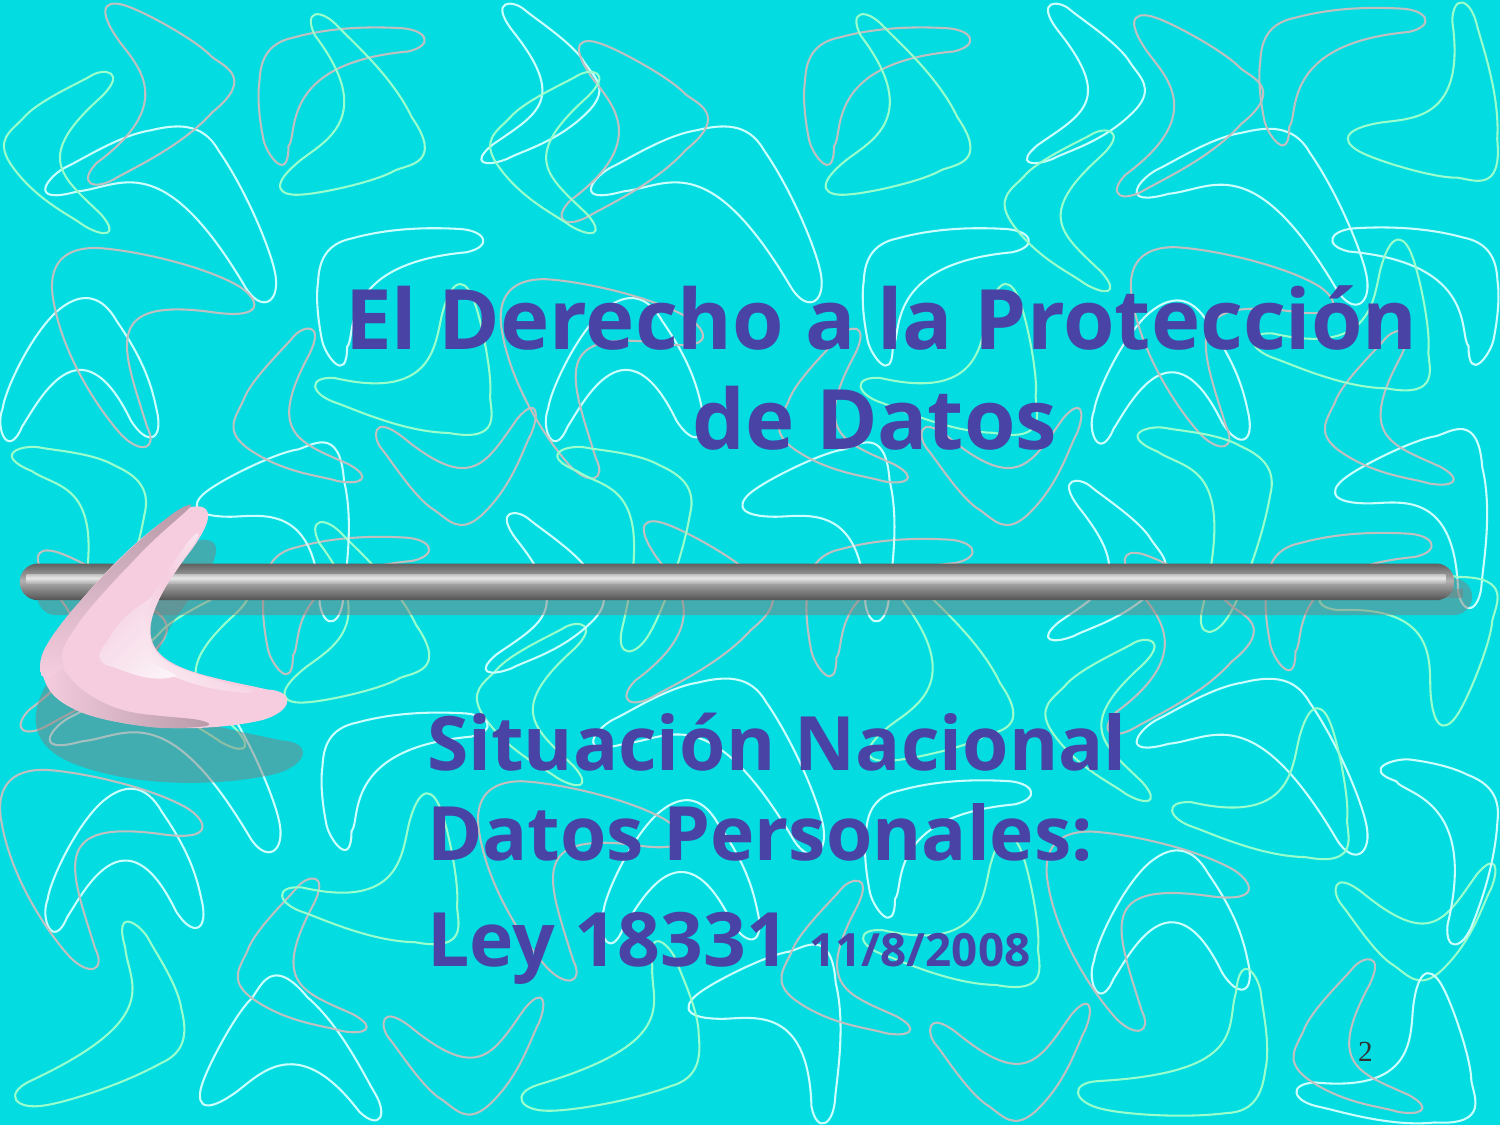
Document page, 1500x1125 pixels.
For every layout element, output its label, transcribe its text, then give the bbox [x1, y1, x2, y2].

title El Derecho a la Protección de Datos [312, 258, 1438, 654]
subtitle Situación Nacional Datos Personales: Ley 18331 11/8/2008 [412, 687, 1288, 1070]
